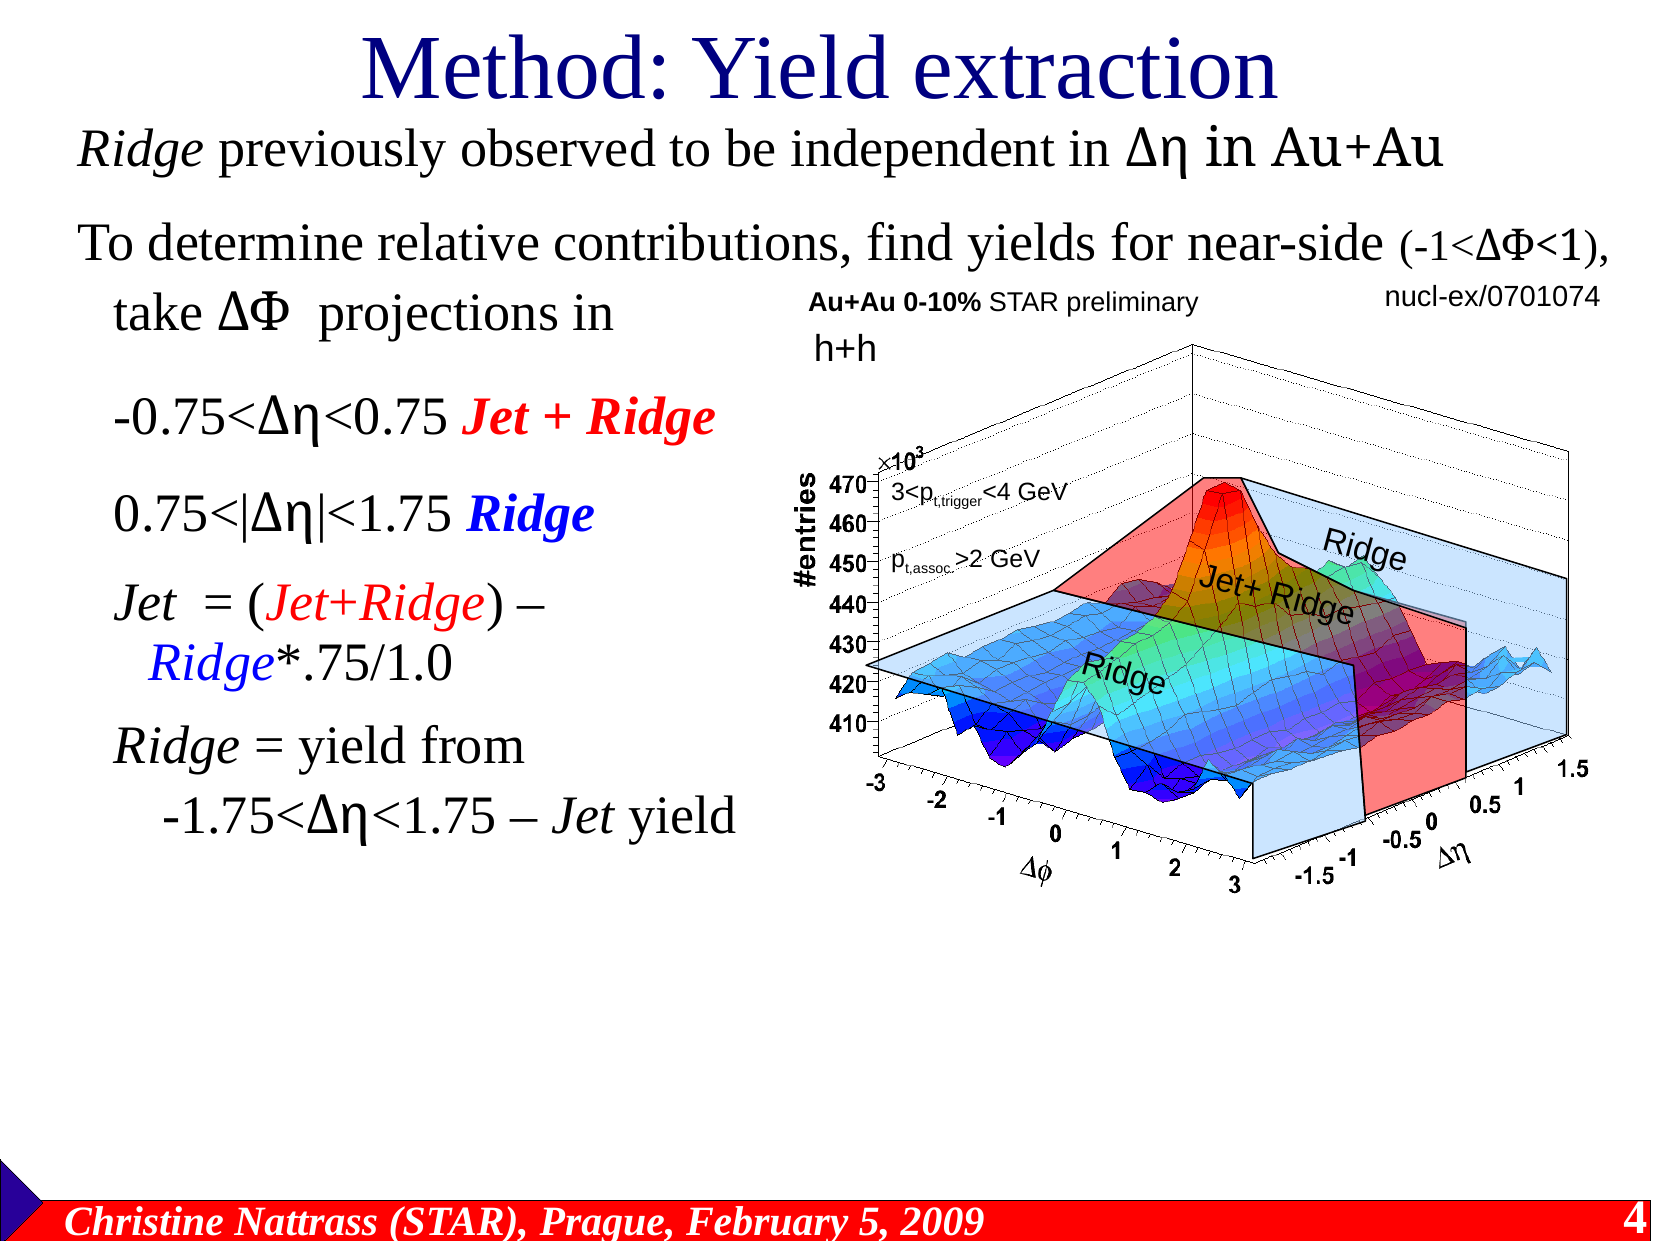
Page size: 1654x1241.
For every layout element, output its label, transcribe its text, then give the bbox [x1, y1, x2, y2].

text_box [866, 477, 1567, 859]
list Ridge previously observed to be independent in Δη in Au+Au To determine relative contributions, find yields for near-side (-1<ΔΦ<1), take ΔΦprojections in -0.75<Δη<0.75 Jet + Ridge 0.75<|Δη|<1.75 Ridge Jet = (Jet+Ridge) – Ridge*.75/1.0 Ridge = yield from -1.75<Δη<1.75 – Jet yield [43, 108, 1654, 1133]
text_box h+h [799, 324, 912, 414]
text_box 4 [1549, 1183, 1654, 1241]
text_box 3<pt,trigger<4 GeV pt,assoc.>2 GeV [876, 469, 1117, 585]
picture [792, 279, 1654, 928]
text_box nucl-ex/0701074 [1369, 275, 1654, 336]
text_box Ridge [1054, 637, 1219, 749]
text_box Jet+ Ridge [1161, 549, 1455, 733]
text_box Au+Au 0-10% STAR preliminary [793, 278, 1214, 326]
text_box Ridge [1295, 513, 1461, 625]
title Method: Yield extraction [76, 0, 1565, 135]
